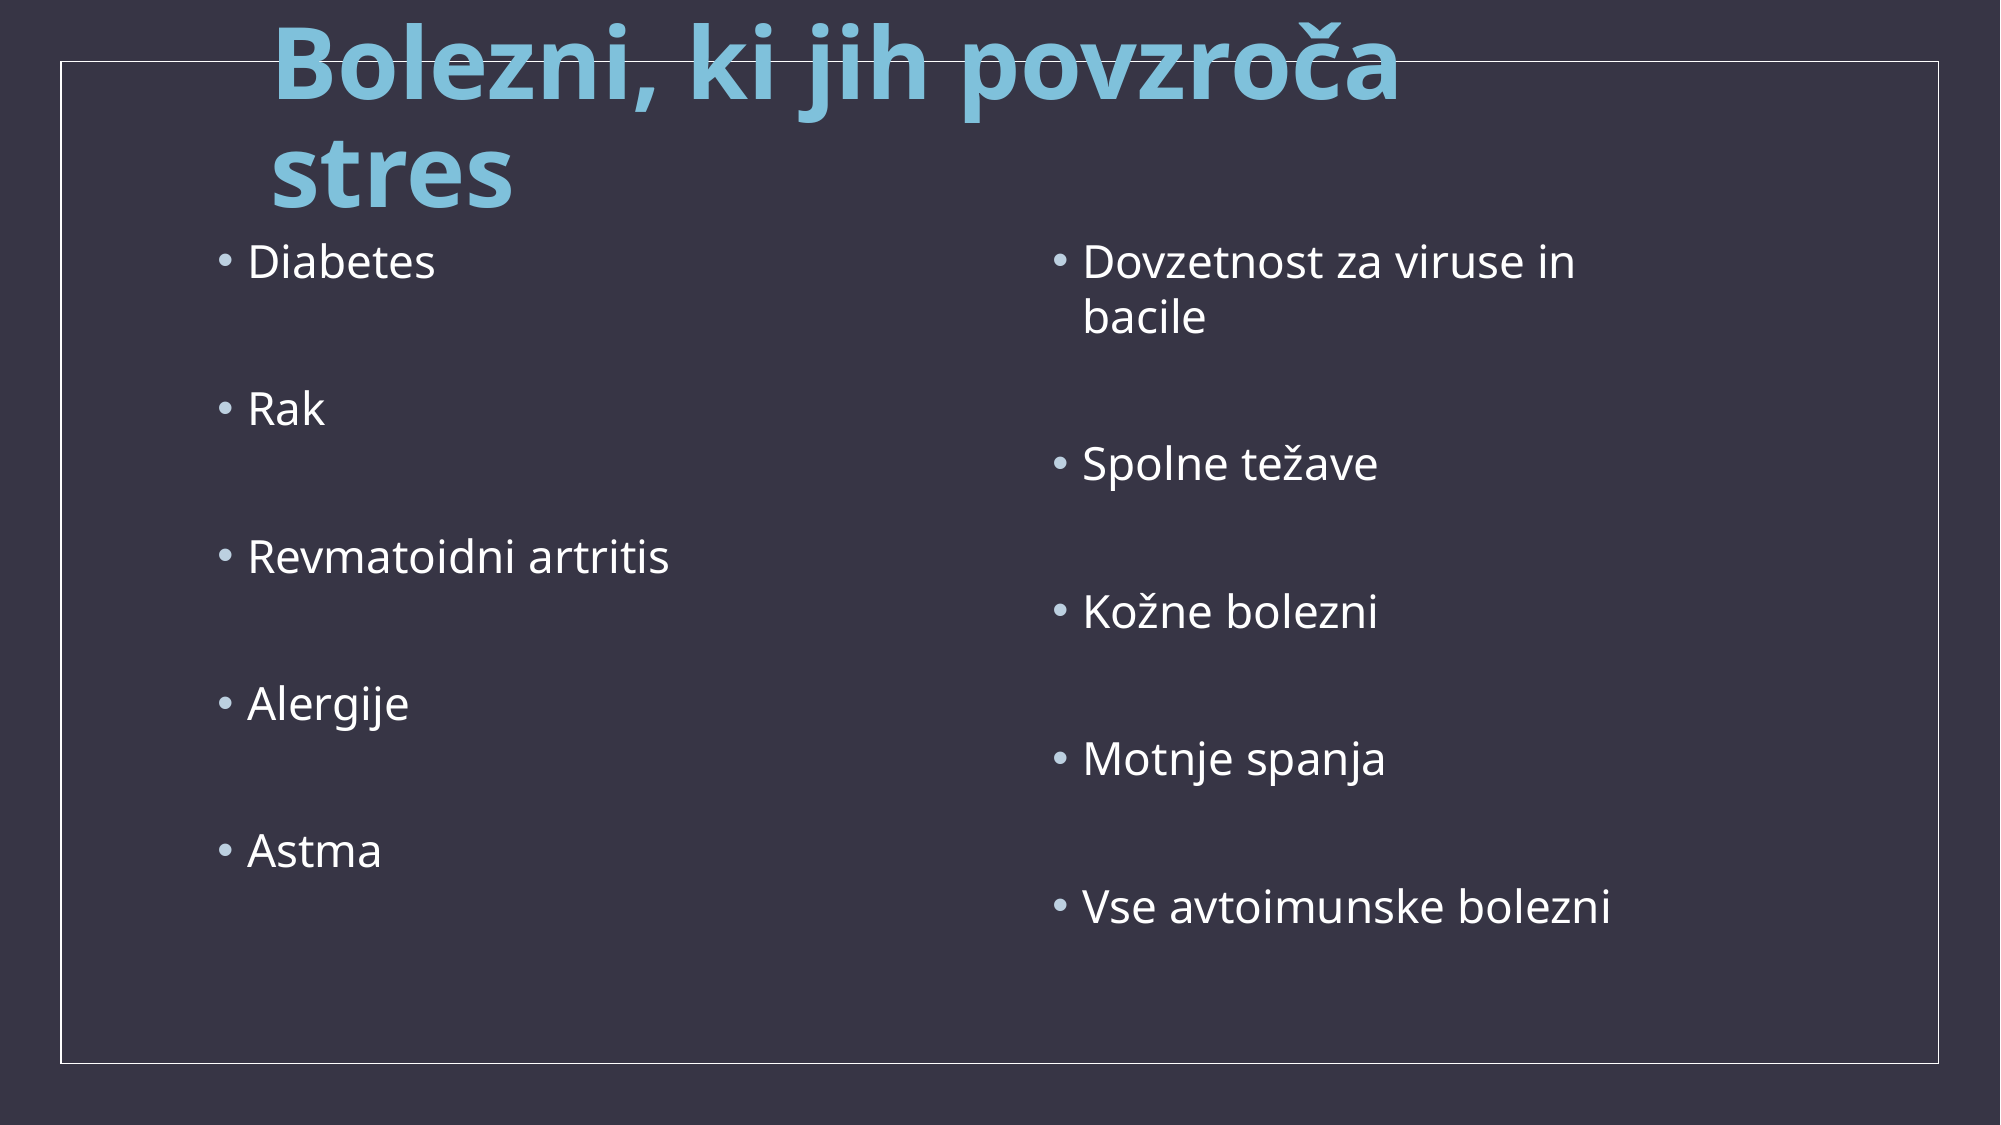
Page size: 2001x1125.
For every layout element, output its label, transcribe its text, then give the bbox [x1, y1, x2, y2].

list Dovzetnost za viruse in bacile Spolne težave Kožne bolezni Motnje spanja Vse avtoimunske bolezni [1037, 224, 1700, 993]
title Bolezni, ki jih povzroča stres [255, 58, 1656, 184]
list Diabetes Rak Revmatoidni artritis Alergije Astma [202, 224, 865, 993]
